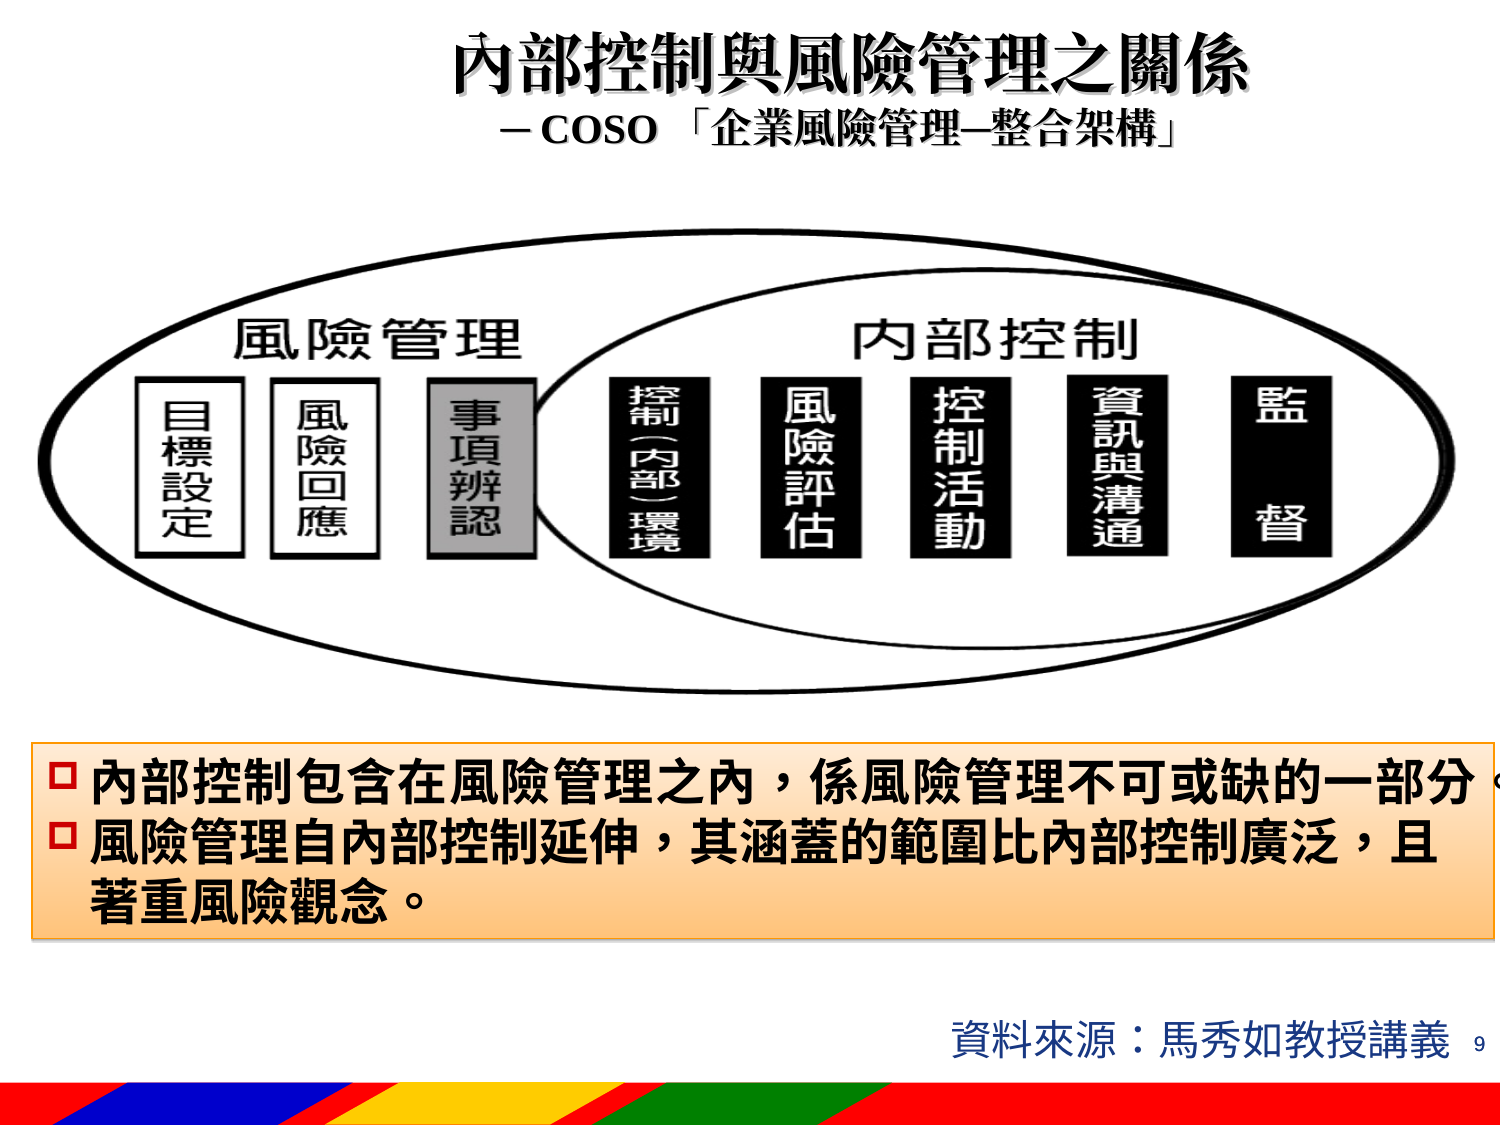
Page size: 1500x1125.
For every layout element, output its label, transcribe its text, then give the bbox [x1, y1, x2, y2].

text_box 資料來源：馬秀如教授講義 [935, 1006, 1468, 1073]
text_box <編號> [1149, 1023, 1500, 1099]
picture [27, 194, 1469, 713]
title 內部控制與風險管理之關係 ─COSO「企業風險管理─整合架構」 [249, 8, 1450, 165]
text_box 內部控制包含在風險管理之內，係風險管理不可或缺的一部分。 風險管理自內部控制延伸，其涵蓋的範圍比內部控制廣泛，且著重風險觀念。 [31, 743, 1494, 939]
